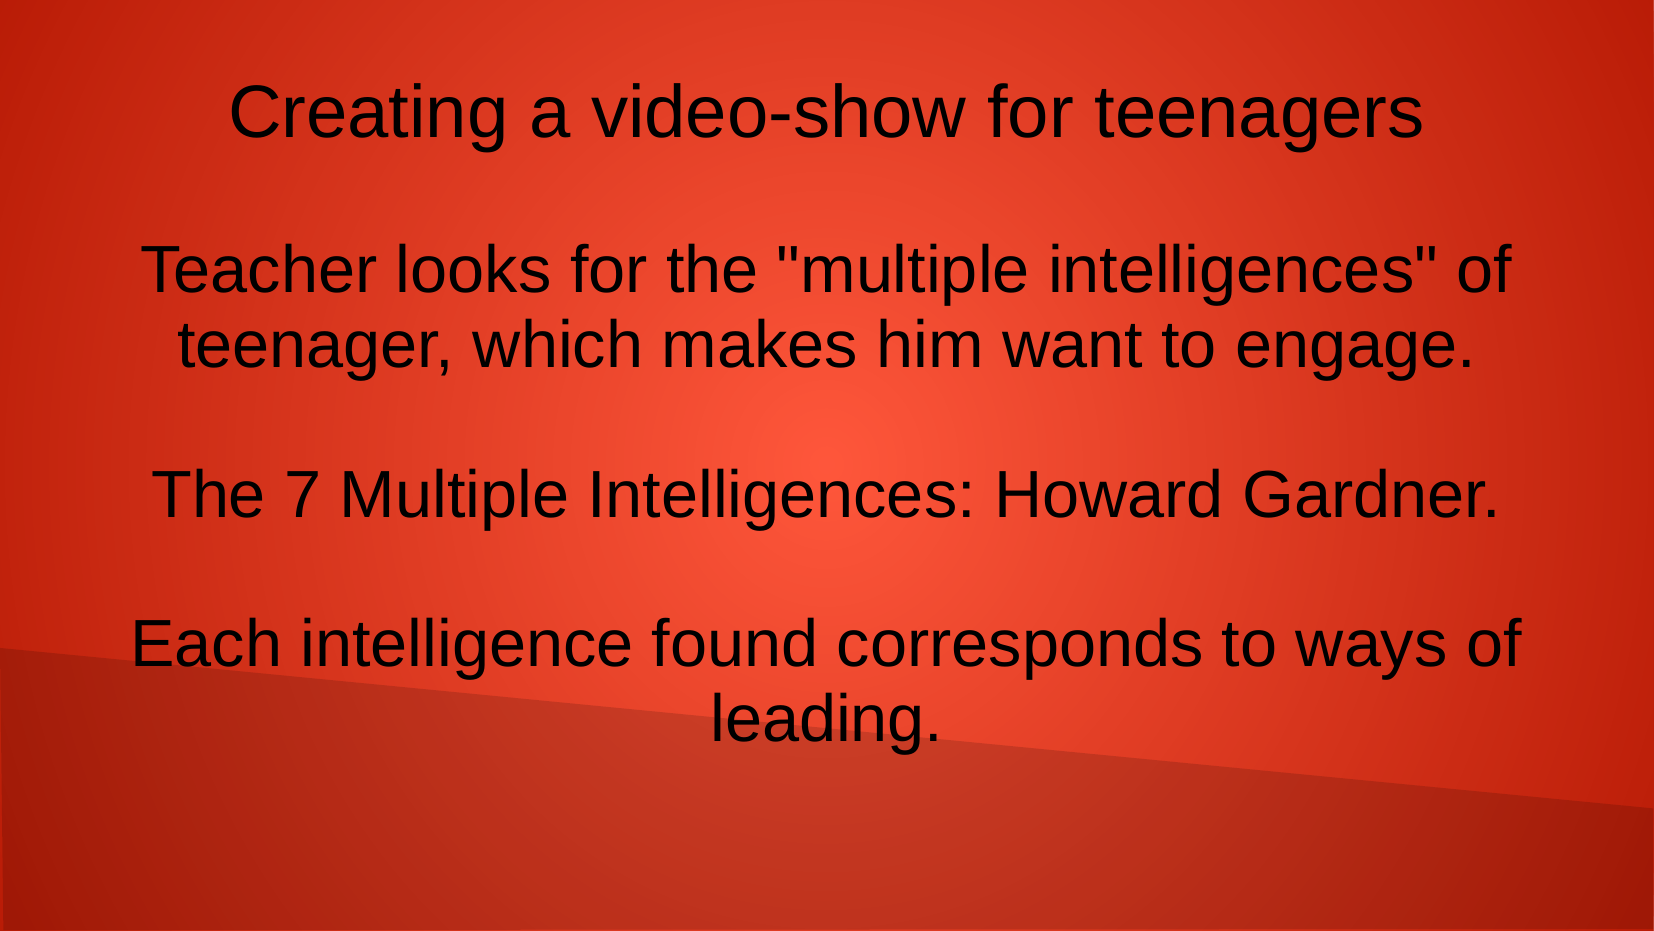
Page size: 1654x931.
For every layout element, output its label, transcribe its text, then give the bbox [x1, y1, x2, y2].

title Creating a video-show for teenagers [82, 35, 1571, 189]
subtitle Teacher looks for the "multiple intelligences" of teenager, which makes him want to engage. The 7 Multiple Intelligences: Howard Gardner. Each intelligence found corresponds to ways of leading. [82, 195, 1571, 794]
